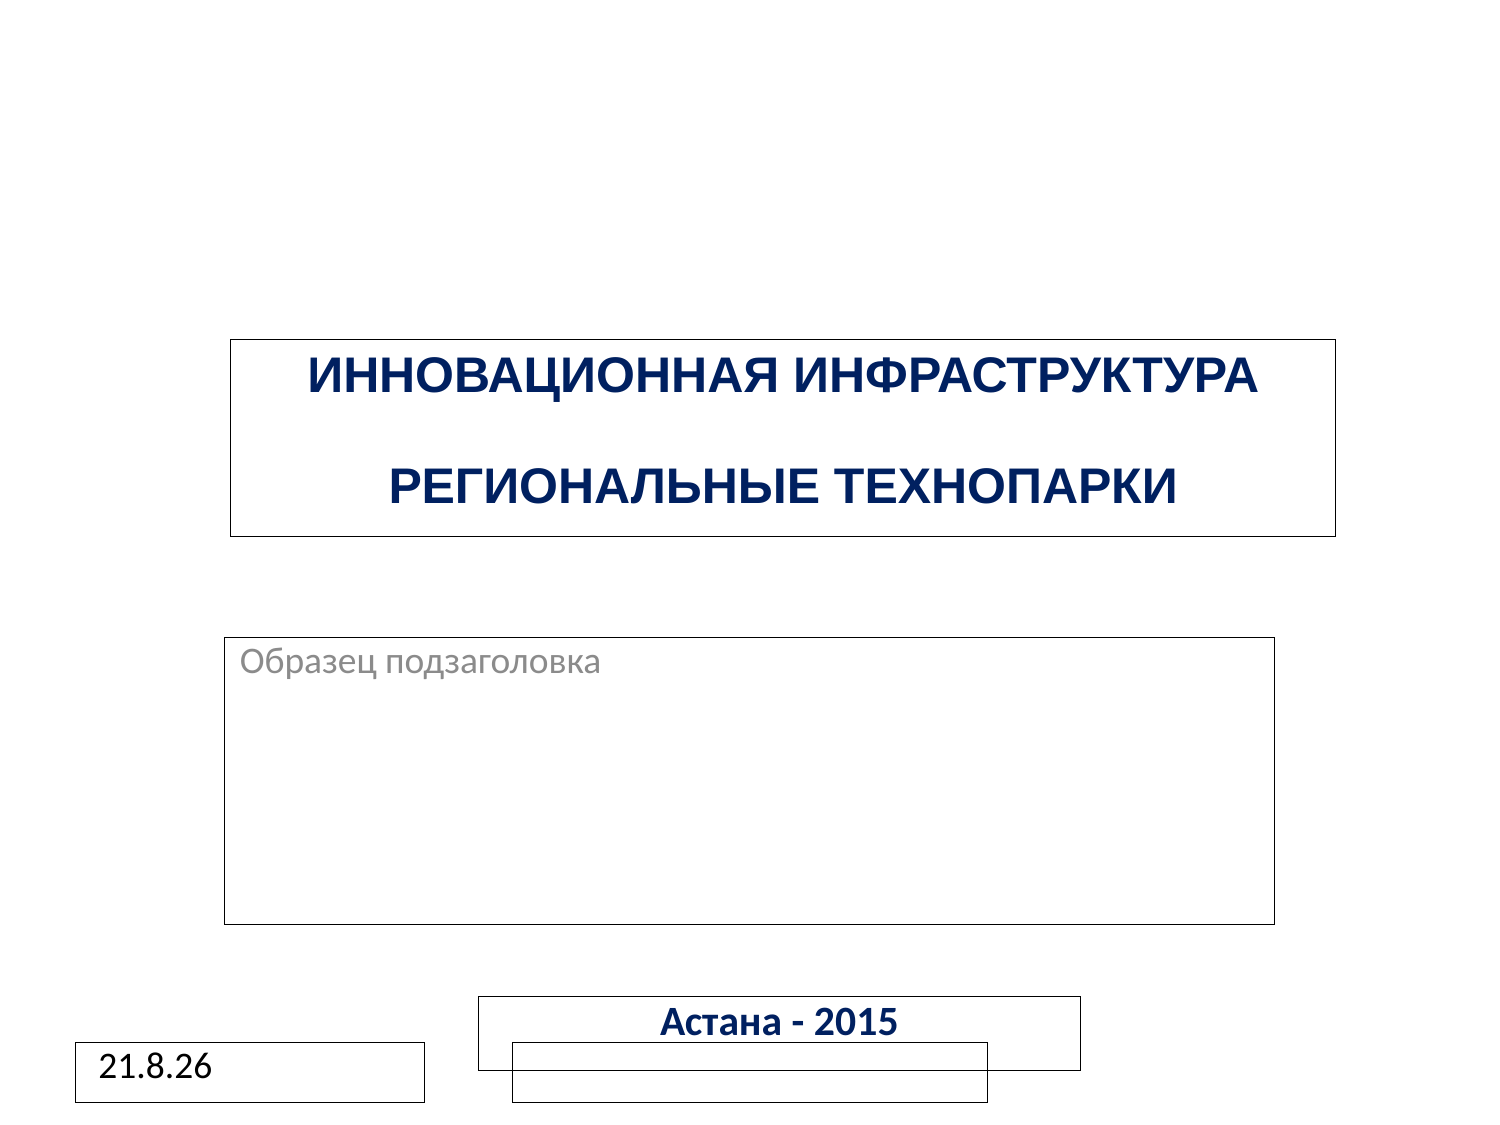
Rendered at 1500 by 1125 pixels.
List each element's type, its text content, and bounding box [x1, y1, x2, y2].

text_box Астана - 2015 [478, 996, 1081, 1071]
text_box ИННОВАЦИОННАЯ ИНФРАСТРУКТУРА РЕГИОНАЛЬНЫЕ ТЕХНОПАРКИ [230, 339, 1336, 537]
